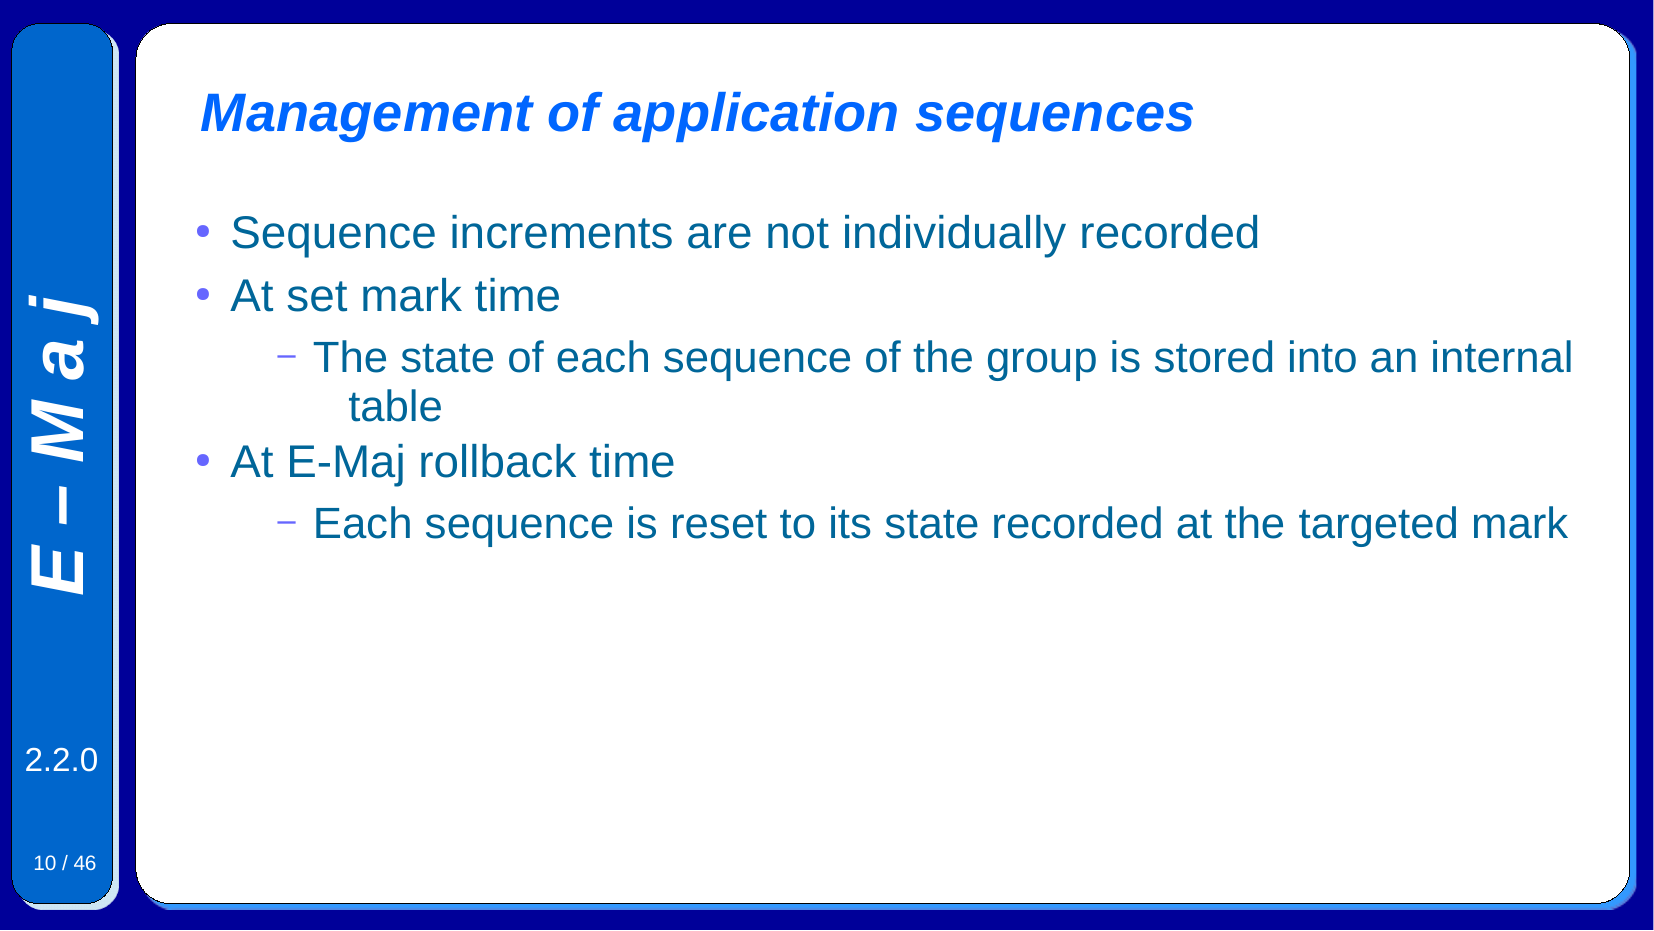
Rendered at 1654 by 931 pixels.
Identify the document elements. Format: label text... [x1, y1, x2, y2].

list Sequence increments are not individually recorded At set mark time The state of each sequence of the group is stored into an internal table At E-Maj rollback time Each sequence is reset to its state recorded at the targeted mark [177, 206, 1587, 827]
title Management of application sequences [200, 34, 1575, 191]
